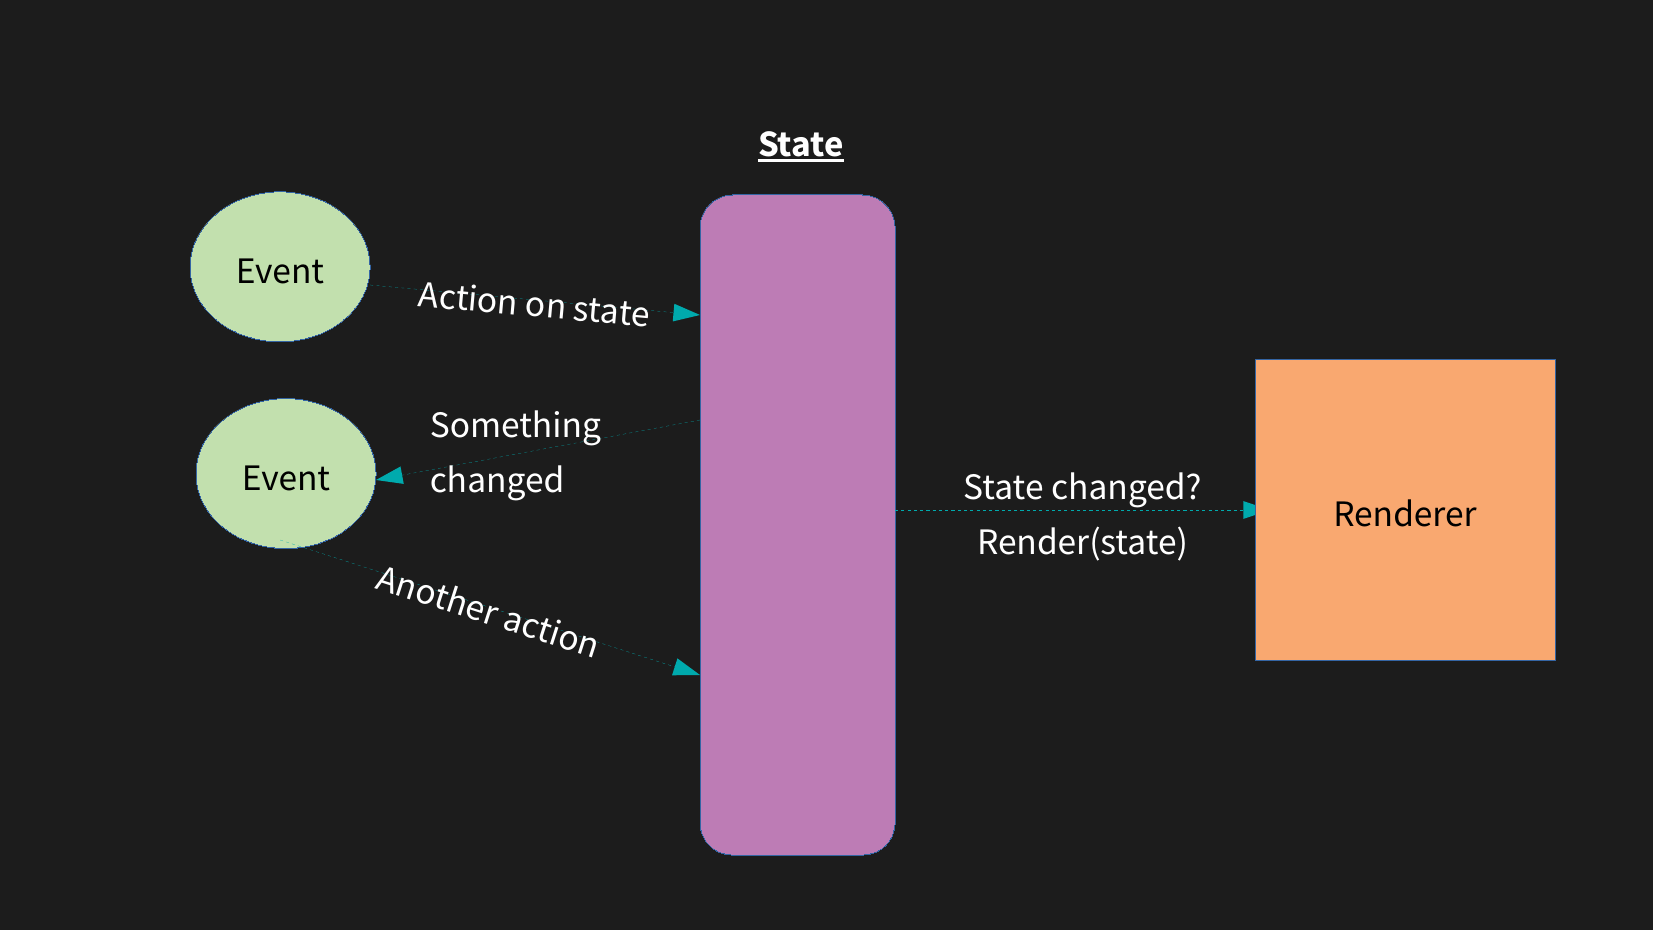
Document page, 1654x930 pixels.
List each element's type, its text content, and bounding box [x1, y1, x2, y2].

text_box [700, 194, 896, 856]
text_box State [743, 104, 859, 175]
text_box Renderer [1255, 359, 1556, 661]
text_box Event [196, 398, 377, 549]
text_box Event [190, 191, 371, 342]
text_box Something changed [415, 386, 656, 511]
